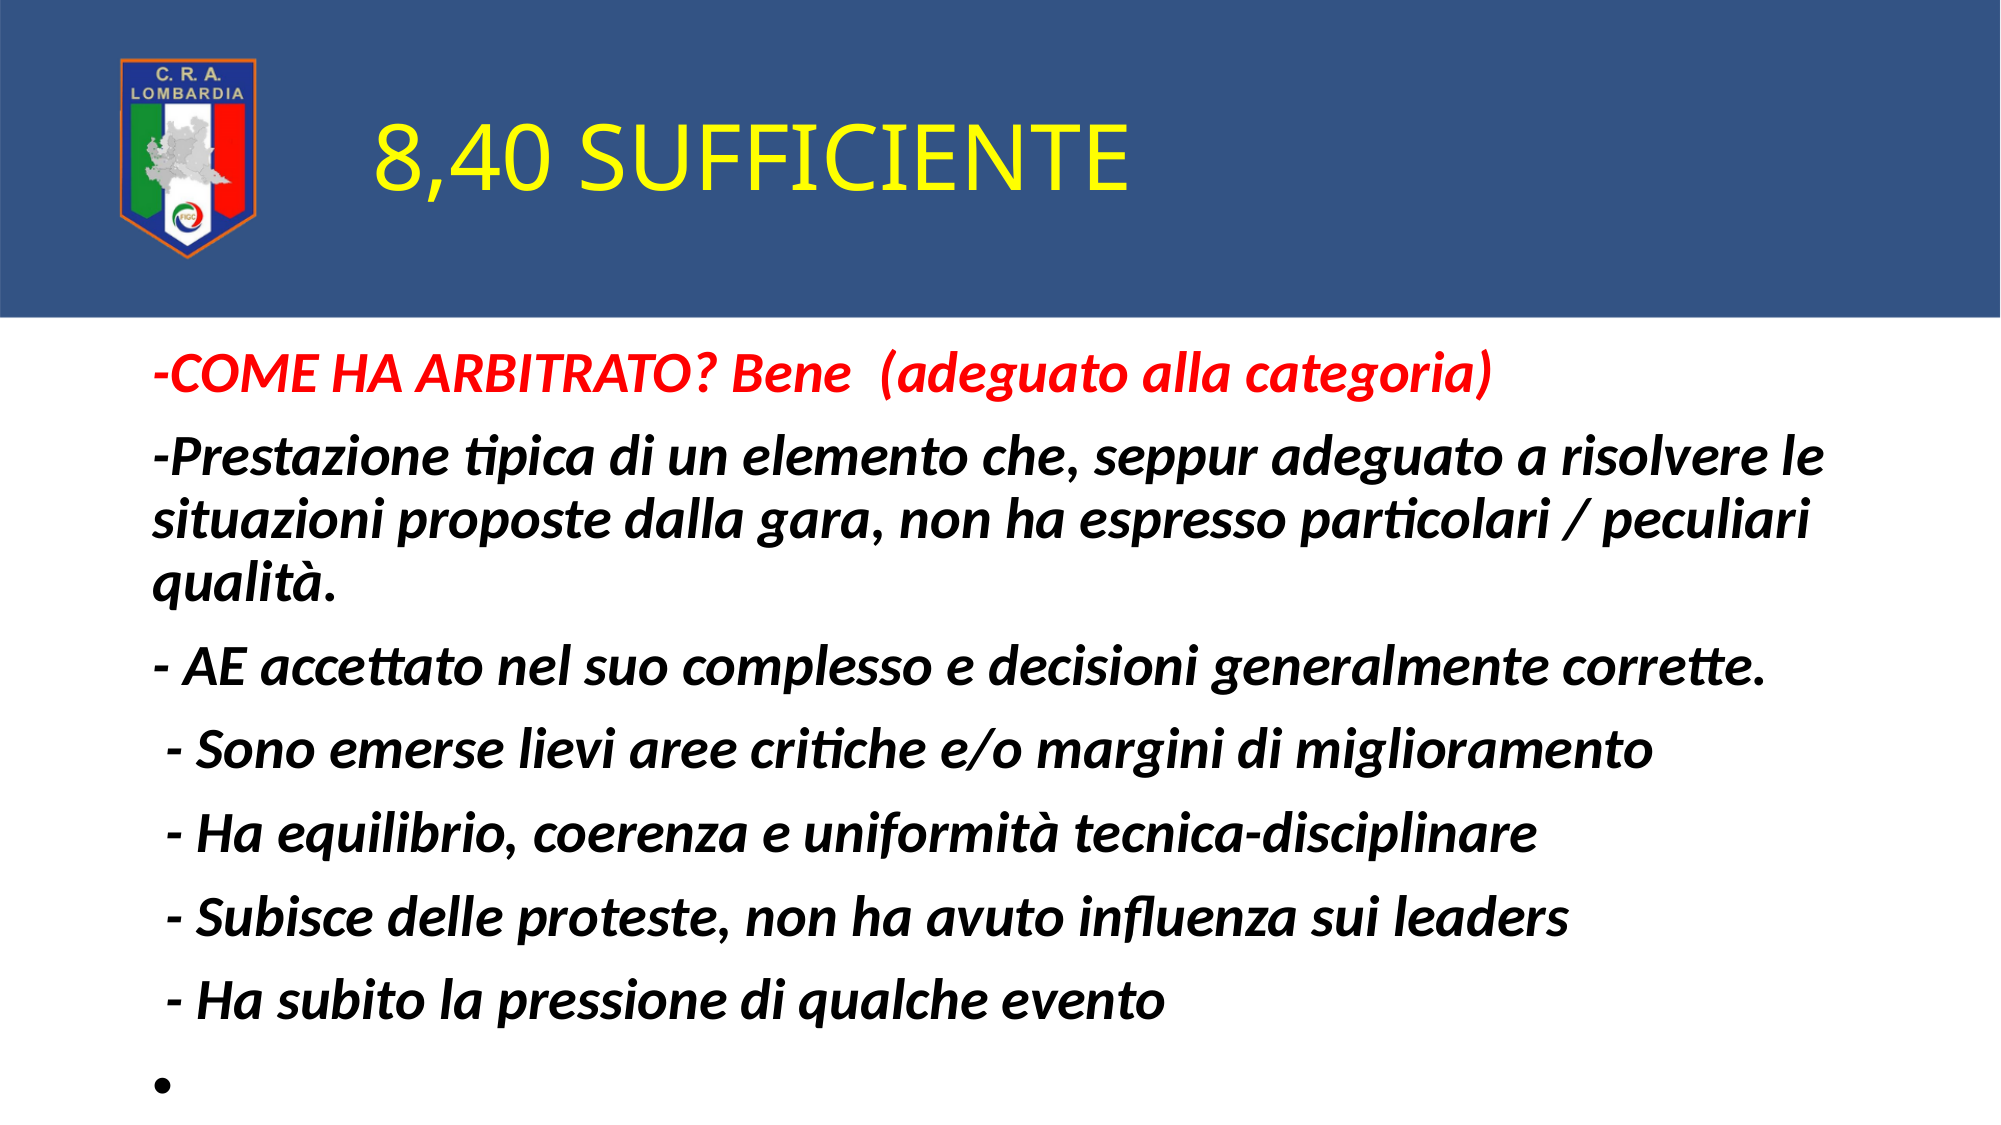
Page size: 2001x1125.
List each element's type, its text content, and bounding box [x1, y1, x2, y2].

title 8,40 SUFFICIENTE [357, 59, 1863, 261]
list -COME HA ARBITRATO? Bene (adeguato alla categoria) -Prestazione tipica di un elemento che, seppur adeguato a risolvere le situazioni proposte dalla gara, non ha espresso particolari / peculiari qualità. - AE accettato nel suo complesso e decisioni generalmente corrette. - Sono emerse lievi aree critiche e/o margini di miglioramento - Ha equilibrio, coerenza e uniformità tecnica-disciplinare - Subisce delle proteste, non ha avuto influenza sui leaders - Ha subito la pressione di qualche evento [137, 334, 1863, 1066]
